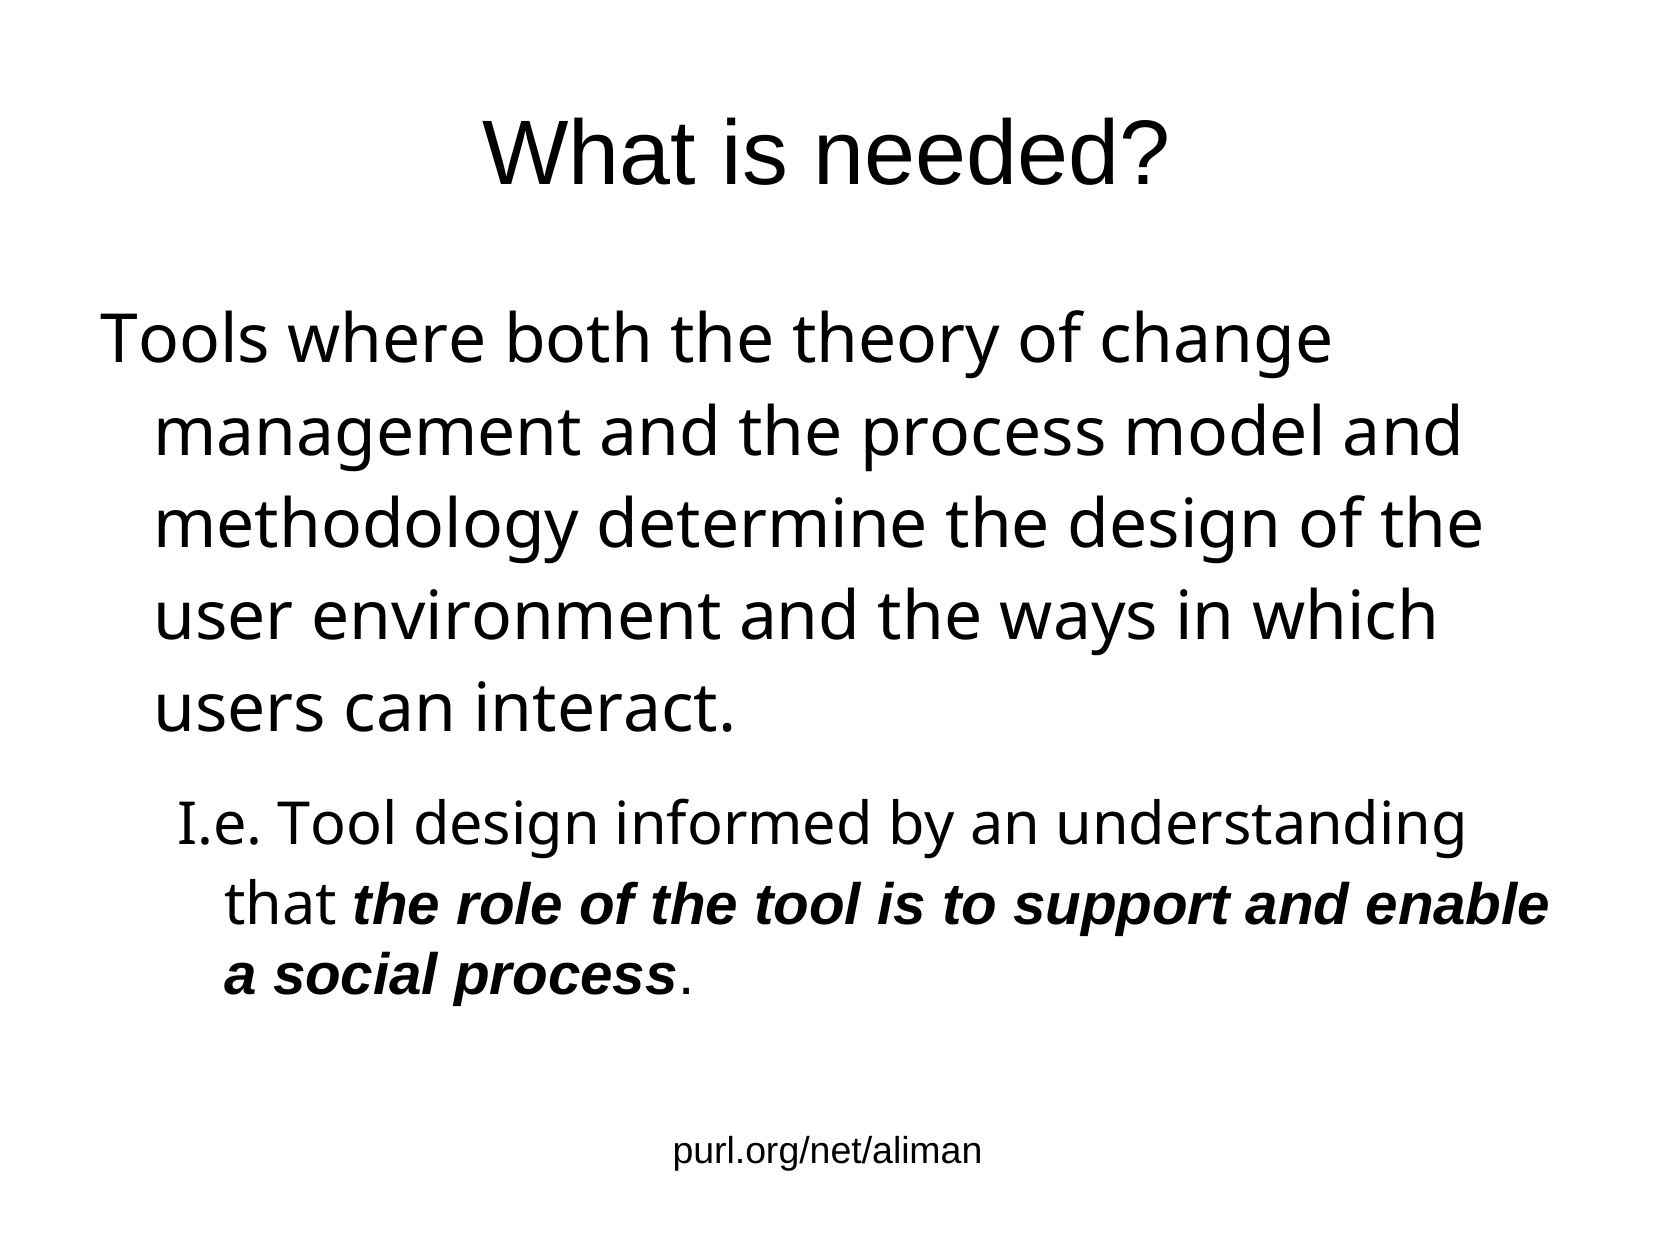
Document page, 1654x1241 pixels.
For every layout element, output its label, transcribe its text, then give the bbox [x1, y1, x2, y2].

title What is needed? [82, 56, 1571, 250]
list Tools where both the theory of change management and the process model and methodology determine the design of the user environment and the ways in which users can interact. I.e. Tool design informed by an understanding that the role of the tool is to support and enable a social process. [82, 290, 1571, 1094]
